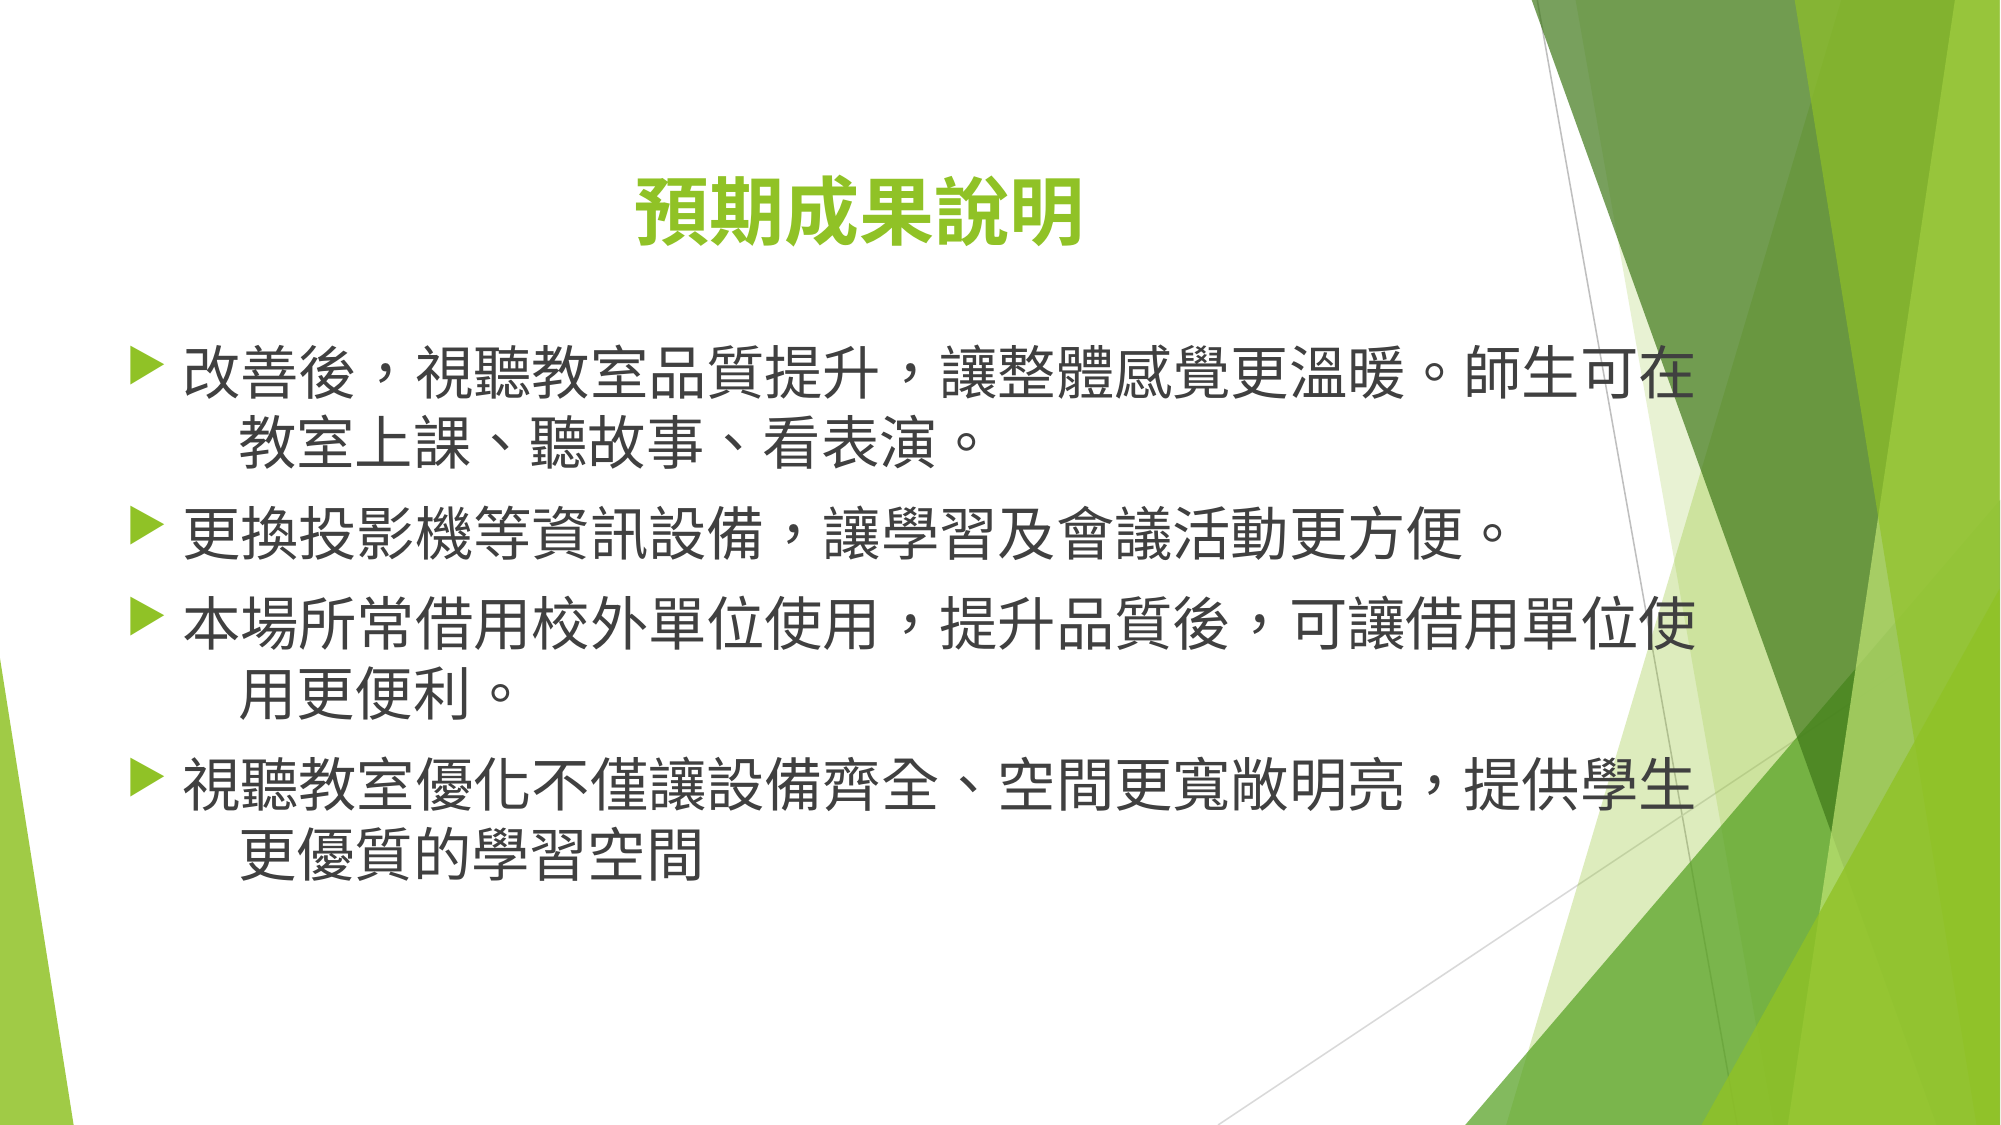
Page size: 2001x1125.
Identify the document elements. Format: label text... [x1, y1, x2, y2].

list 改善後，視聽教室品質提升，讓整體感覺更溫暖。師生可在教室上課、聽故事、看表演。 更換投影機等資訊設備，讓學習及會議活動更方便。 本場所常借用校外單位使用，提升品質後，可讓借用單位使用更便利。 視聽教室優化不僅讓設備齊全、空間更寬敞明亮，提供學生更優質的學習空間 [111, 328, 1718, 1105]
title 預期成果說明 [619, 156, 1158, 328]
